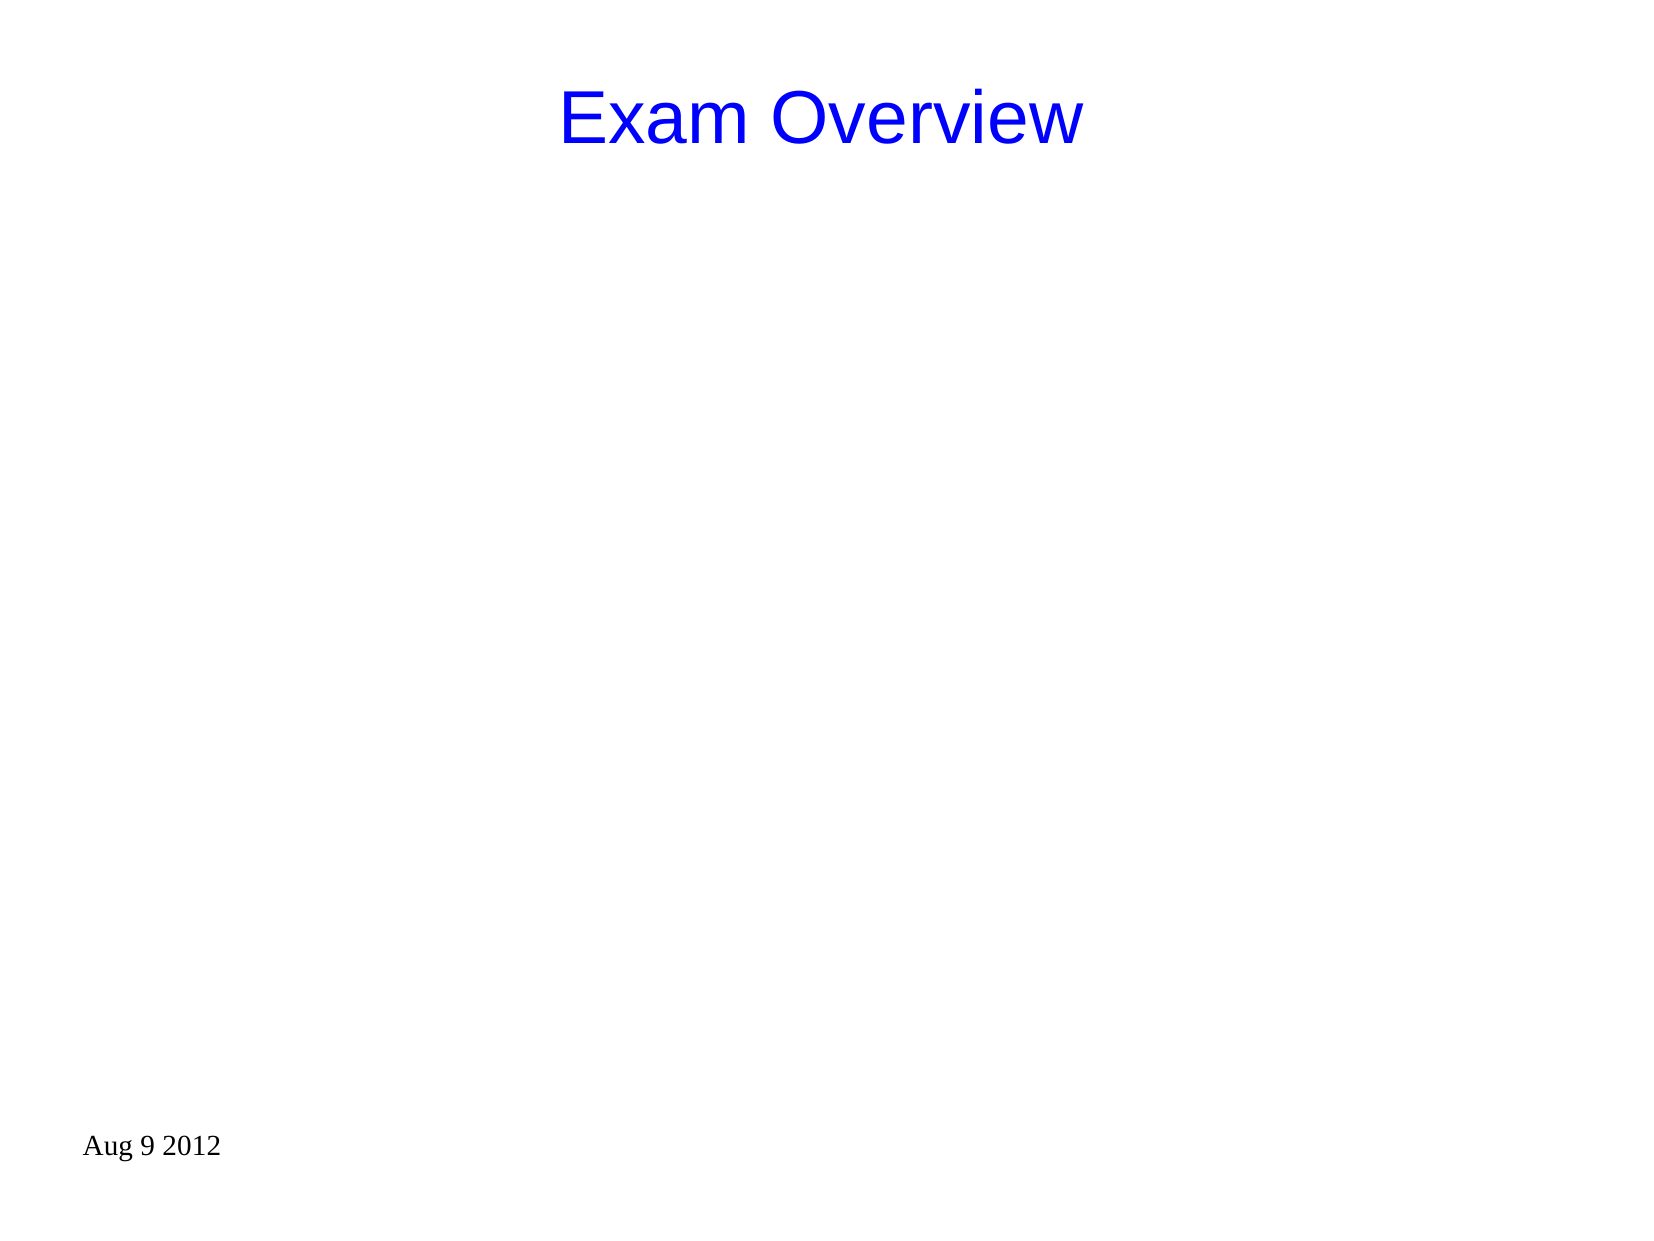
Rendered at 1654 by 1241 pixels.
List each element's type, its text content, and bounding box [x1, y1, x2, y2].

title Exam Overview [76, 58, 1565, 178]
